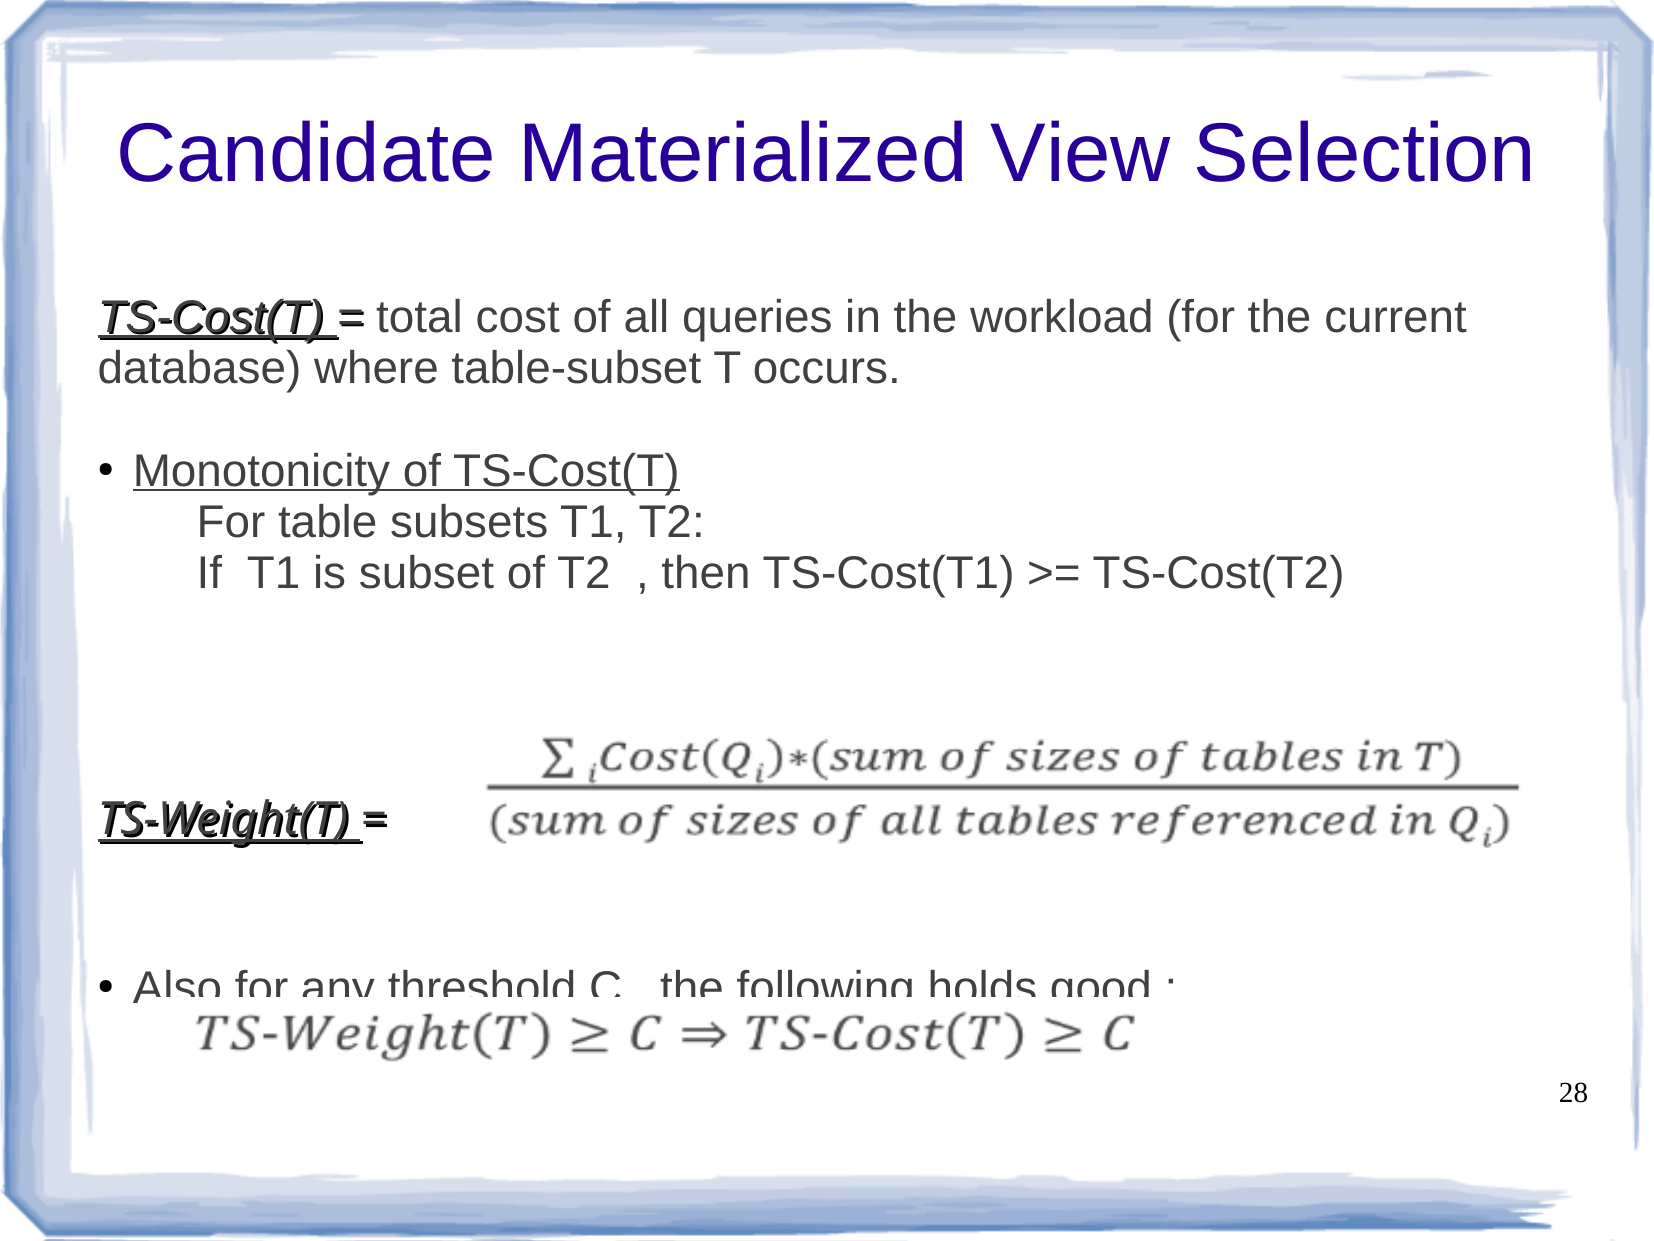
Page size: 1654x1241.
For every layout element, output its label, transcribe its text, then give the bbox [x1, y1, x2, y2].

picture [0, 0, 1654, 1241]
text_box TS-Cost(T) = total cost of all queries in the workload (for the current database) where table-subset T occurs. Monotonicity of TS-Cost(T) For table subsets T1, T2: If T1 is subset of T2 , then TS-Cost(T1) >= TS-Cost(T2) TS-Weight(T) = Also for any threshold C , the following holds good : [82, 283, 1595, 968]
title Candidate Materialized View Selection [82, 49, 1571, 257]
